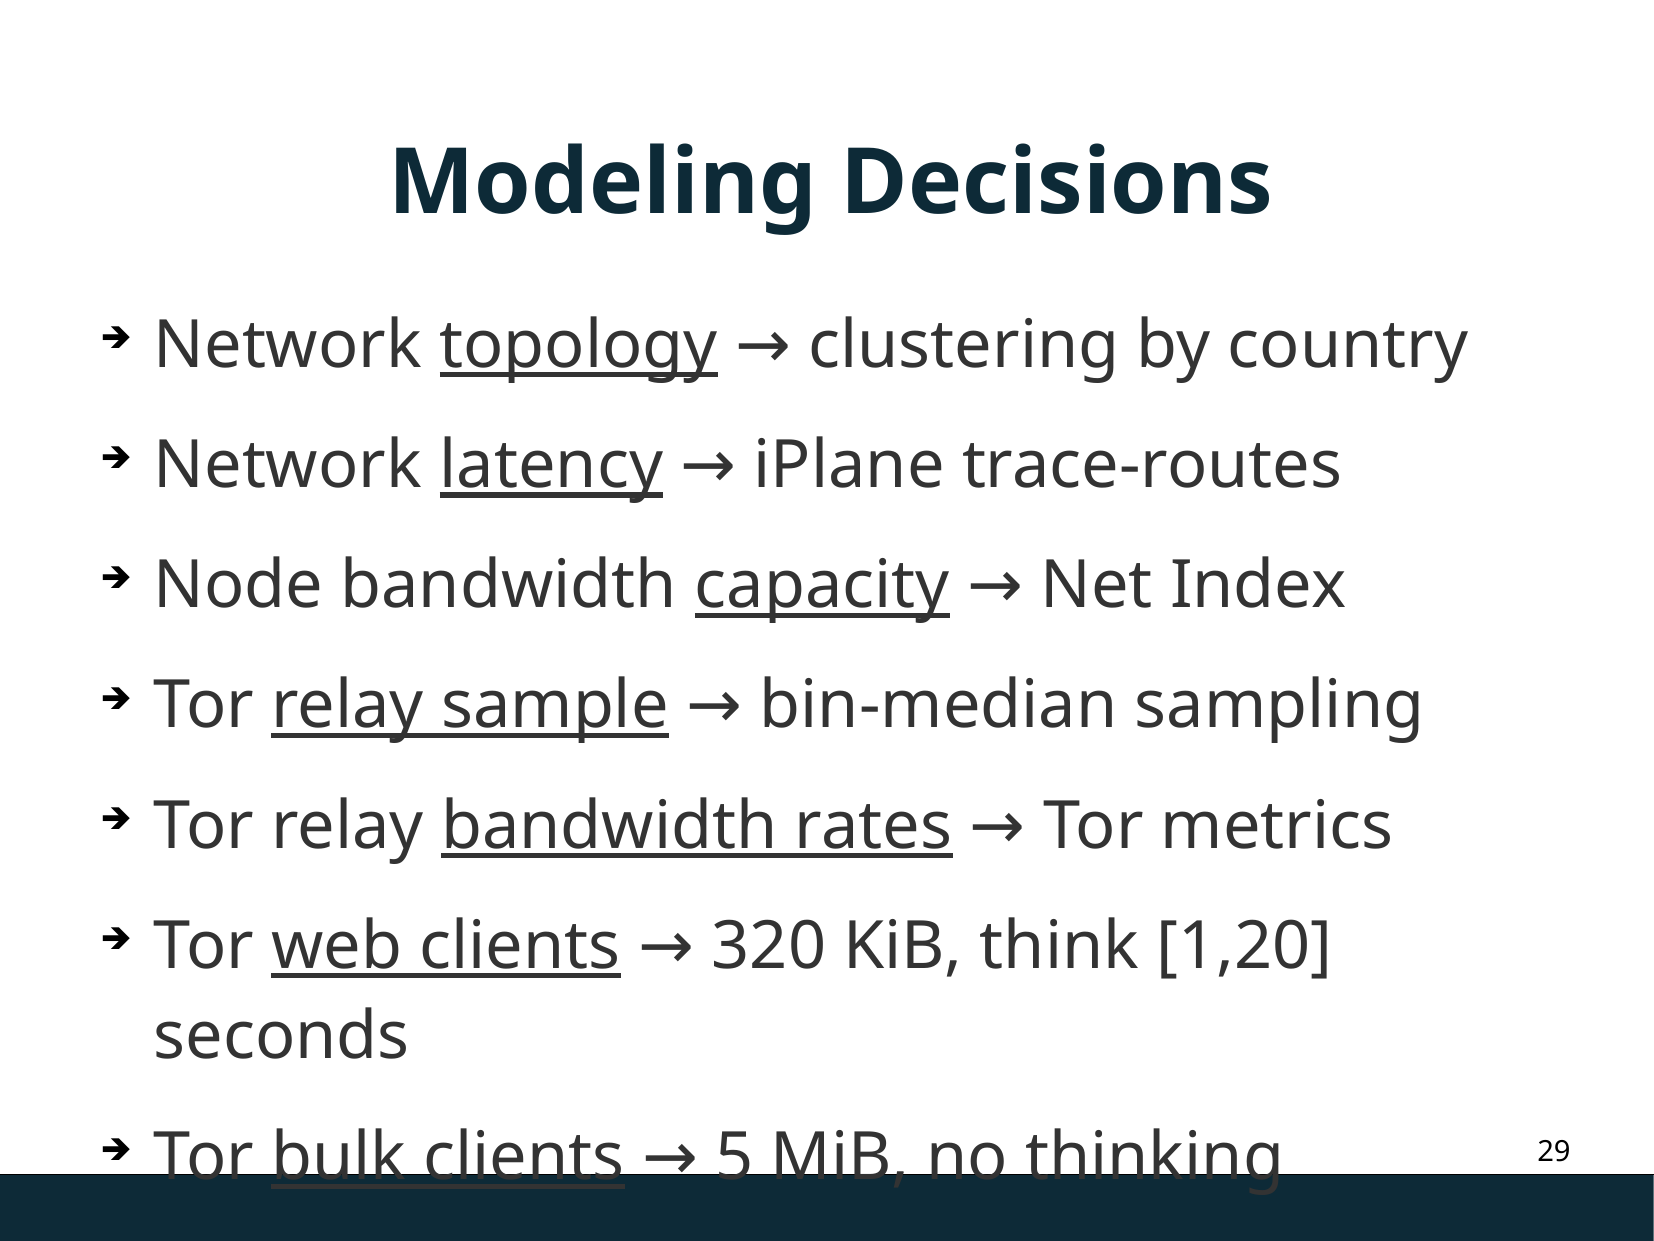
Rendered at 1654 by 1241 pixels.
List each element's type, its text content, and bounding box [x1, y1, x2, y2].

list Network topology → clustering by country Network latency → iPlane trace-routes Node bandwidth capacity → Net Index Tor relay sample → bin-median sampling Tor relay bandwidth rates → Tor metrics Tor web clients → 320 KiB, think [1,20] seconds Tor bulk clients → 5 MiB, no thinking Client, server placement → Tor metrics [82, 296, 1571, 1115]
title Modeling Decisions [86, 74, 1575, 282]
